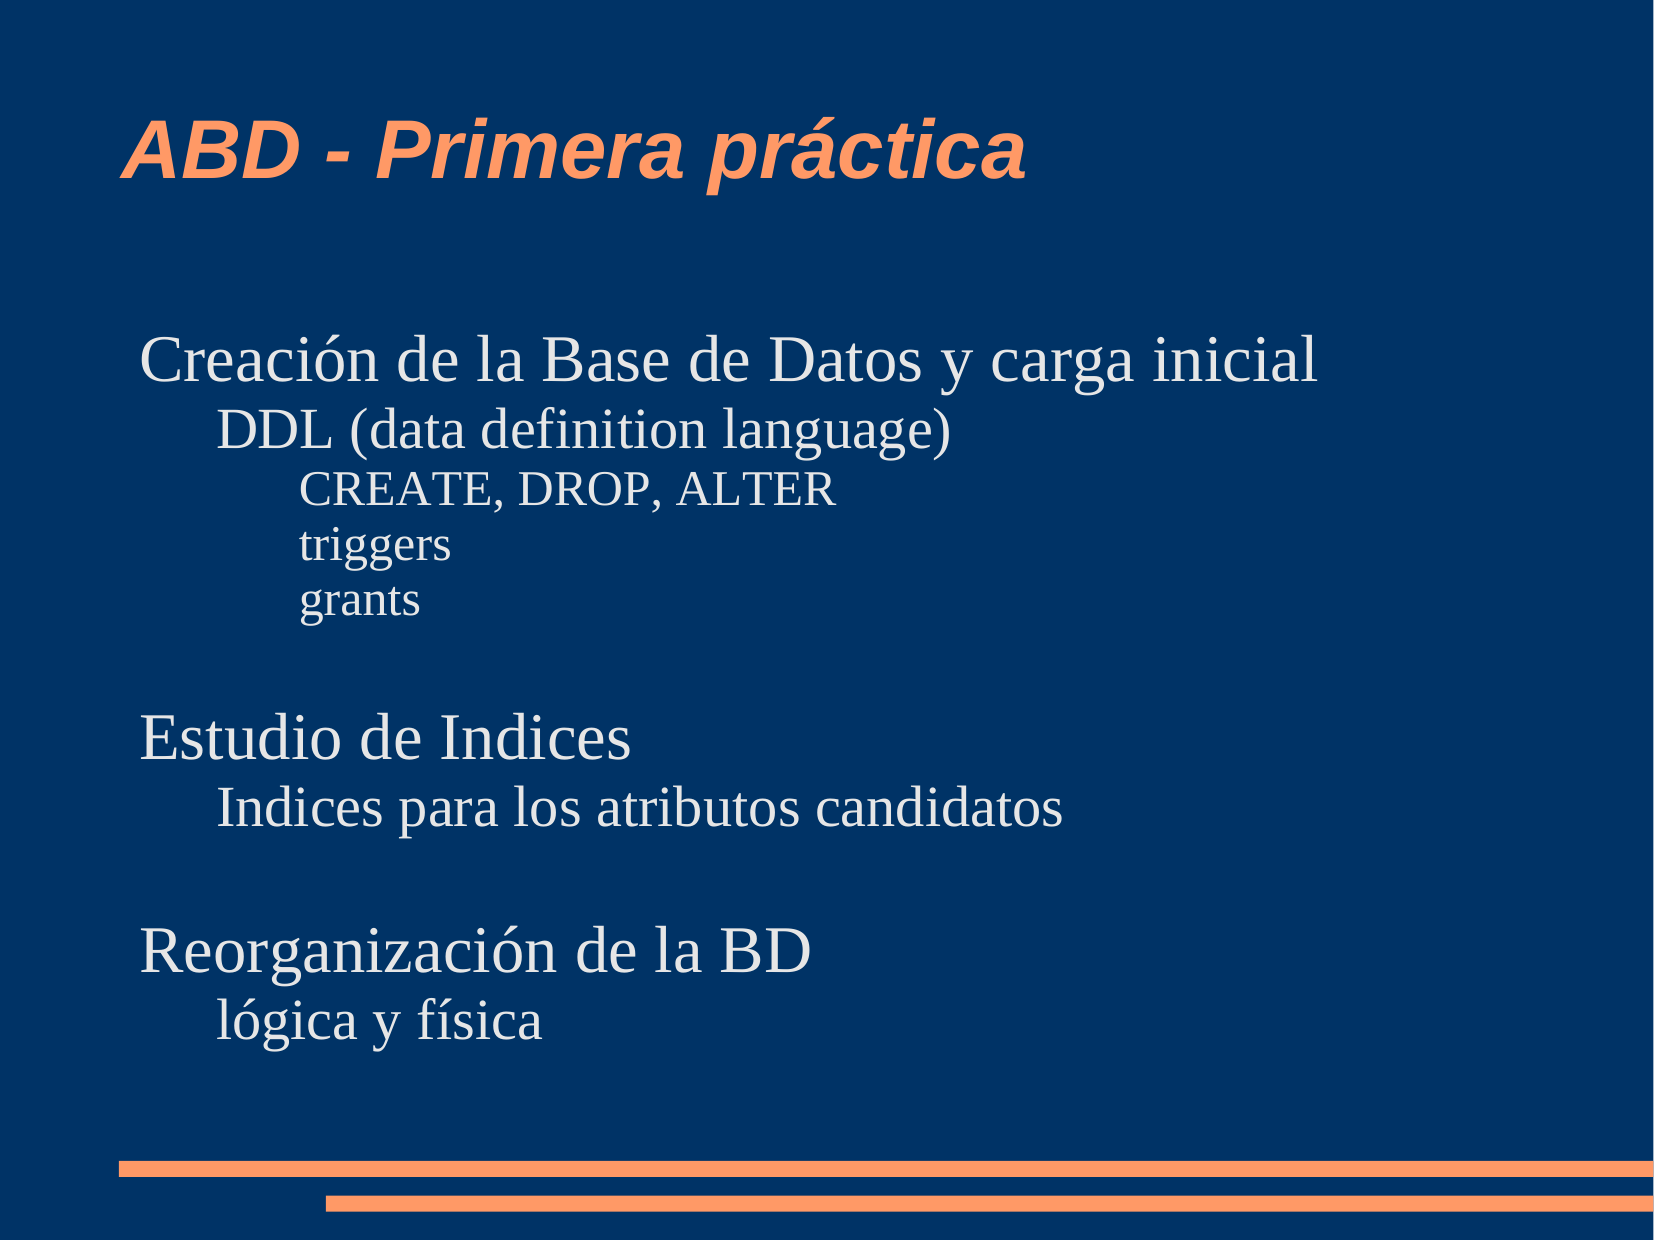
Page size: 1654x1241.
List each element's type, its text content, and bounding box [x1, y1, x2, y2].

title ABD - Primera práctica [121, 53, 1534, 247]
list Creación de la Base de Datos y carga inicial DDL (data definition language) CREATE, DROP, ALTER triggers grants Estudio de Indices Indices para los atributos candidatos Reorganización de la BD lógica y física [121, 322, 1561, 1118]
